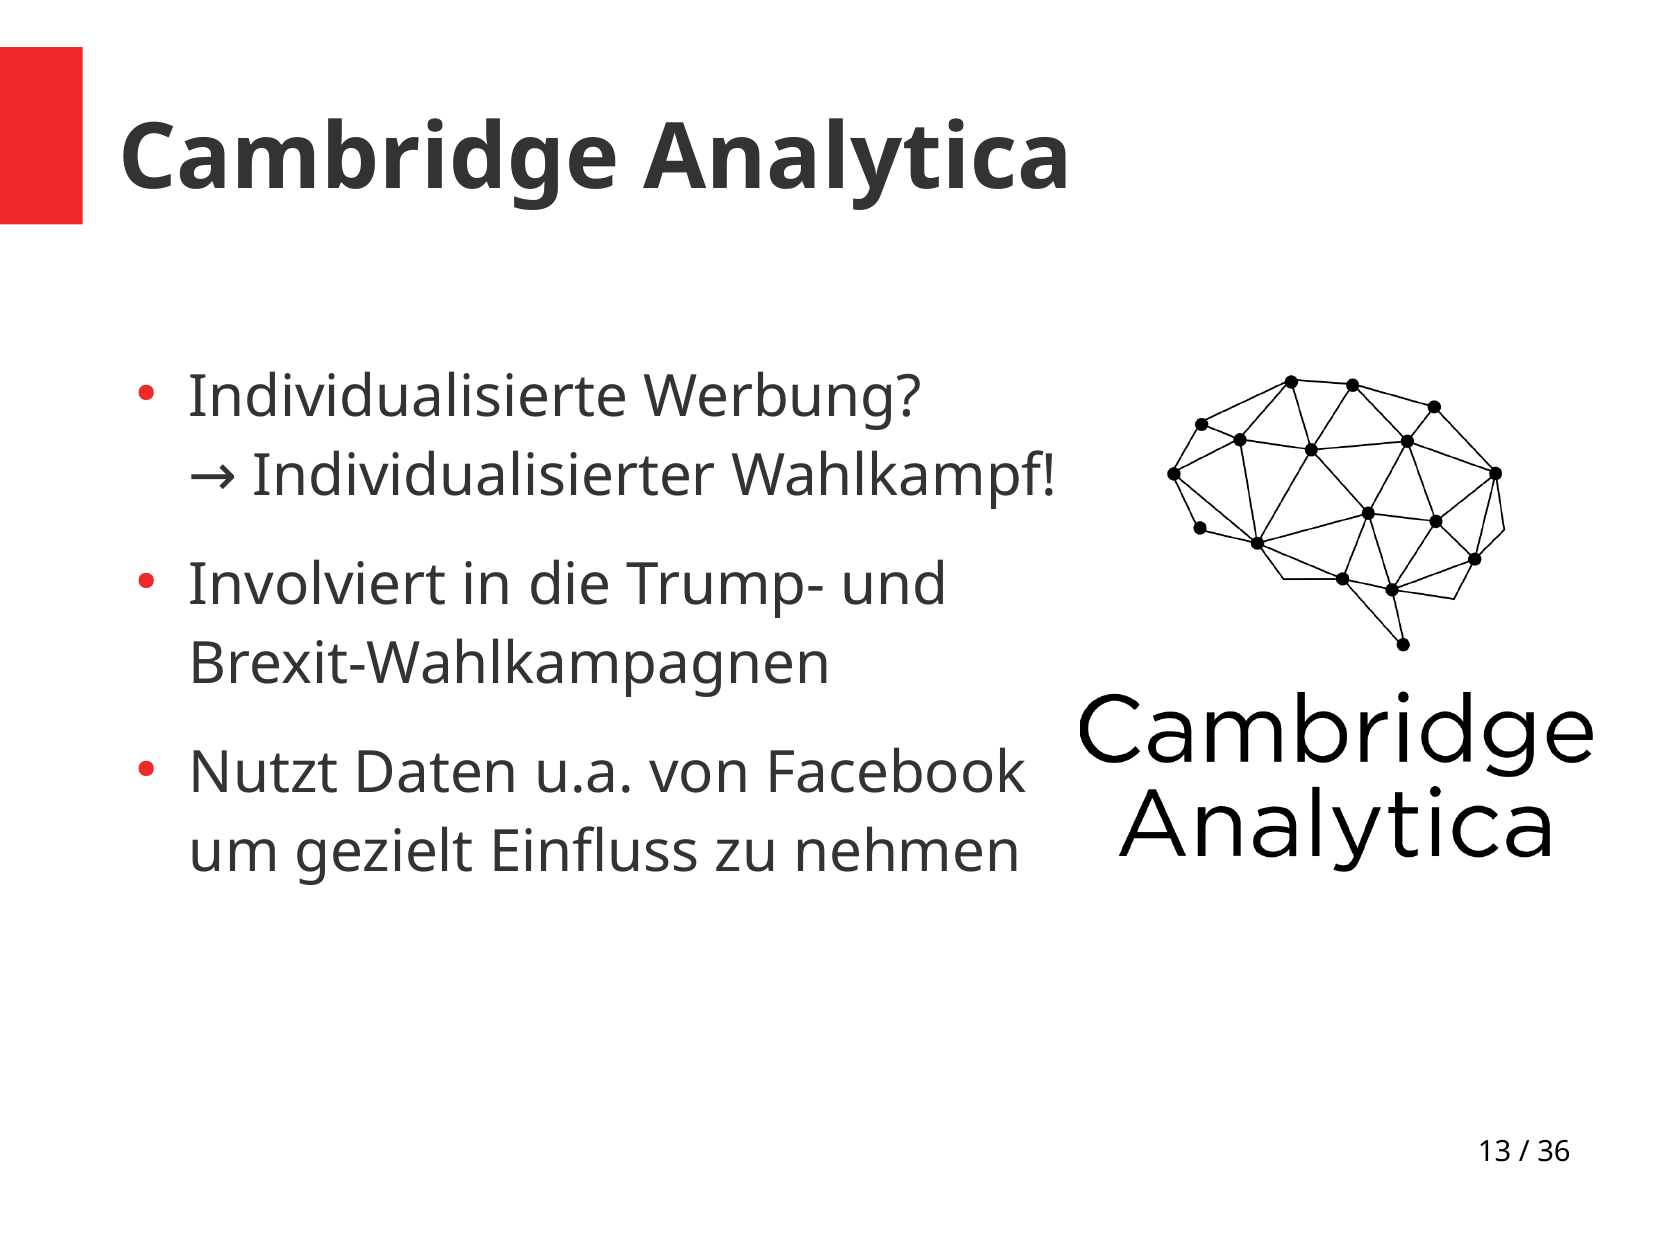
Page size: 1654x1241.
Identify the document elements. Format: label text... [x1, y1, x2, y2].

title Cambridge Analytica [118, 49, 1571, 257]
list Individualisierte Werbung? → Individualisierter Wahlkampf! Involviert in die Trump- und Brexit-Wahlkampagnen Nutzt Daten u.a. von Facebook um gezielt Einfluss zu nehmen [118, 354, 1081, 1074]
picture [1080, 375, 1593, 872]
